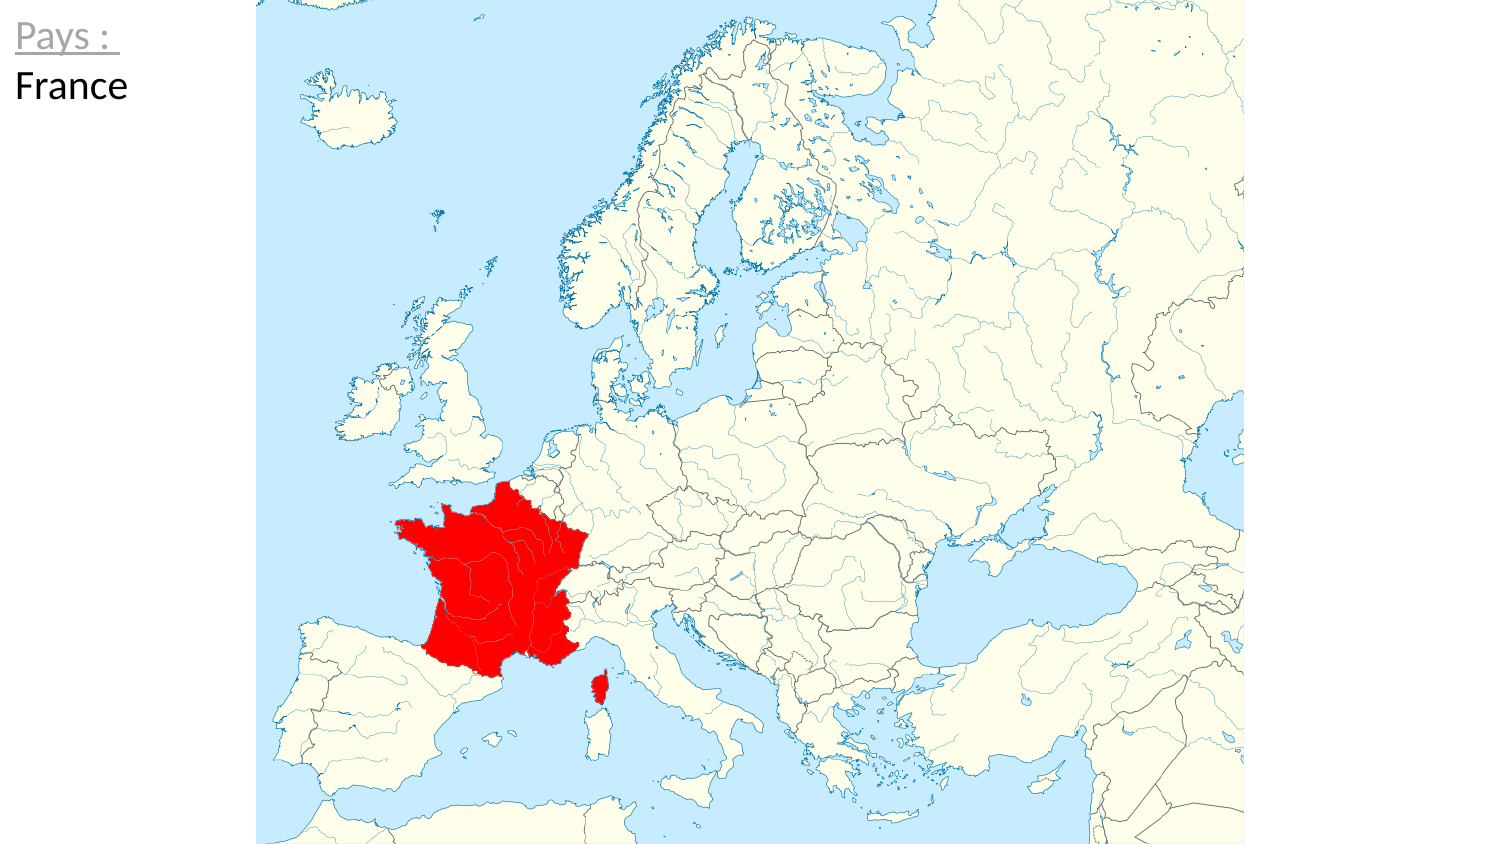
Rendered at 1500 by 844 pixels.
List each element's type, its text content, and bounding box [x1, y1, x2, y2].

text_box Pays : France [0, 0, 256, 295]
picture [256, 0, 1244, 844]
